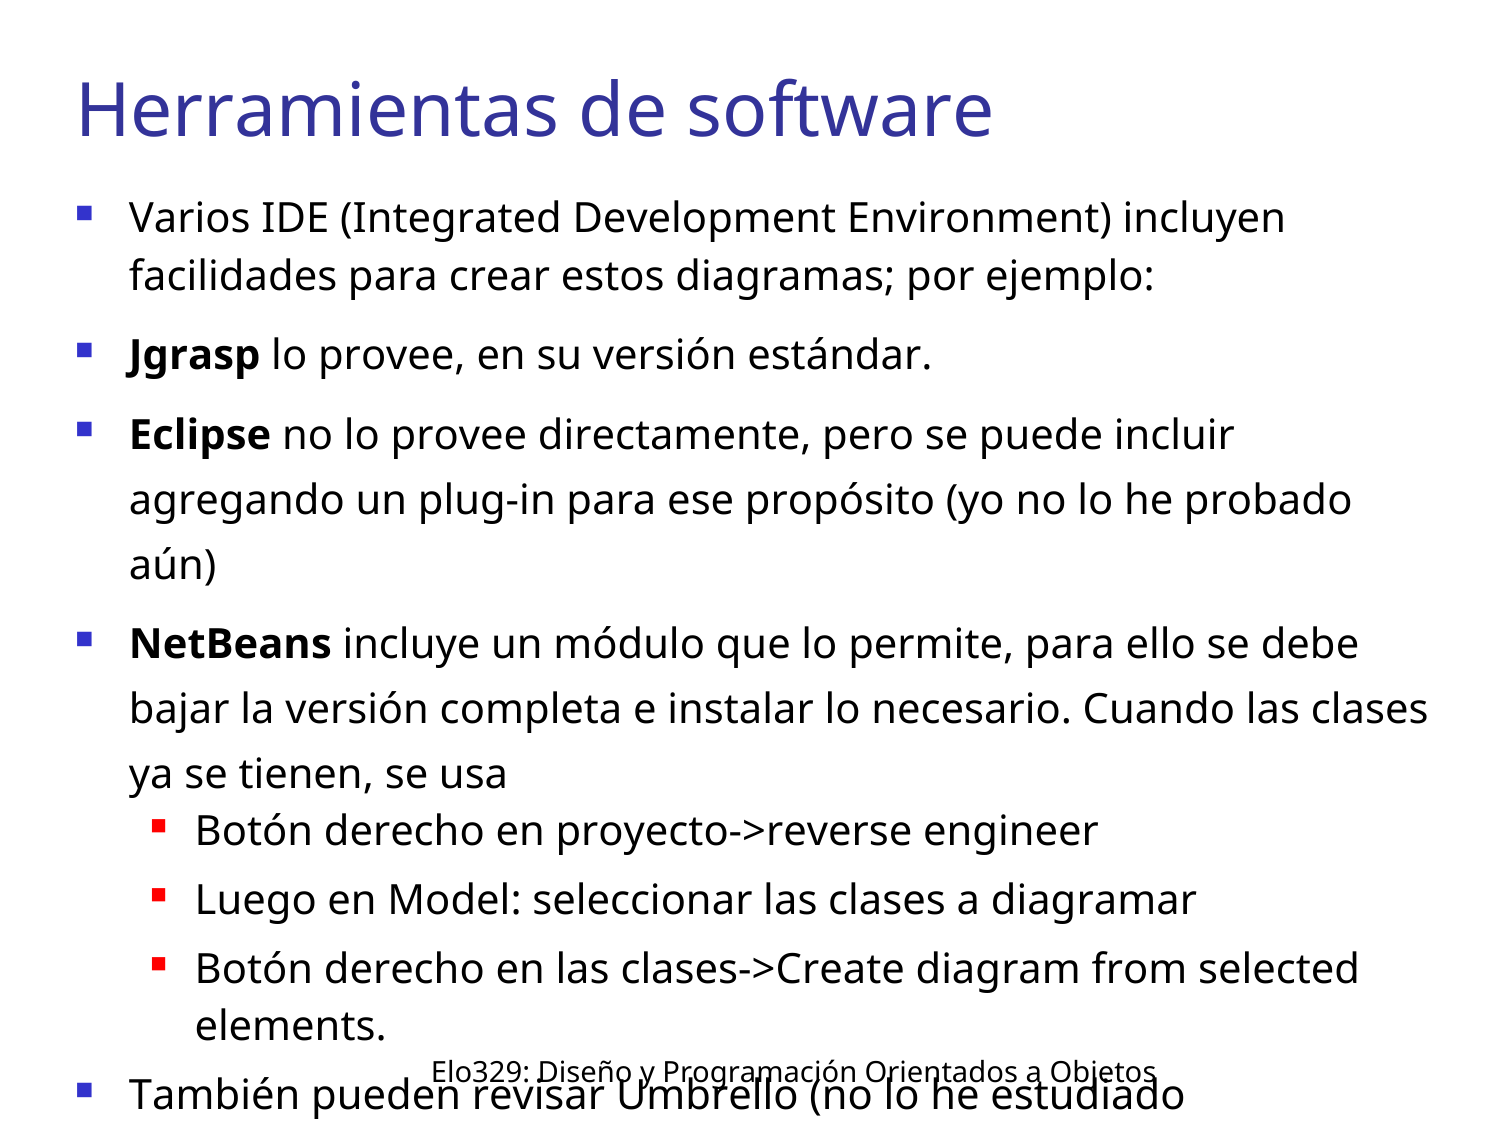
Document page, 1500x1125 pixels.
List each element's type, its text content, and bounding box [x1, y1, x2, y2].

title Herramientas de software [75, 25, 1449, 188]
list Varios IDE (Integrated Development Environment) incluyen facilidades para crear estos diagramas; por ejemplo: Jgrasp lo provee, en su versión estándar. Eclipse no lo provee directamente, pero se puede incluir agregando un plug-in para ese propósito (yo no lo he probado aún)‏ NetBeans incluye un módulo que lo permite, para ello se debe bajar la versión completa e instalar lo necesario. Cuando las clases ya se tienen, se usa Botón derecho en proyecto->reverse engineer Luego en Model: seleccionar las clases a diagramar Botón derecho en las clases->Create diagram from selected elements. También pueden revisar Umbrello (no lo he estudiado completamente) [75, 187, 1446, 1051]
